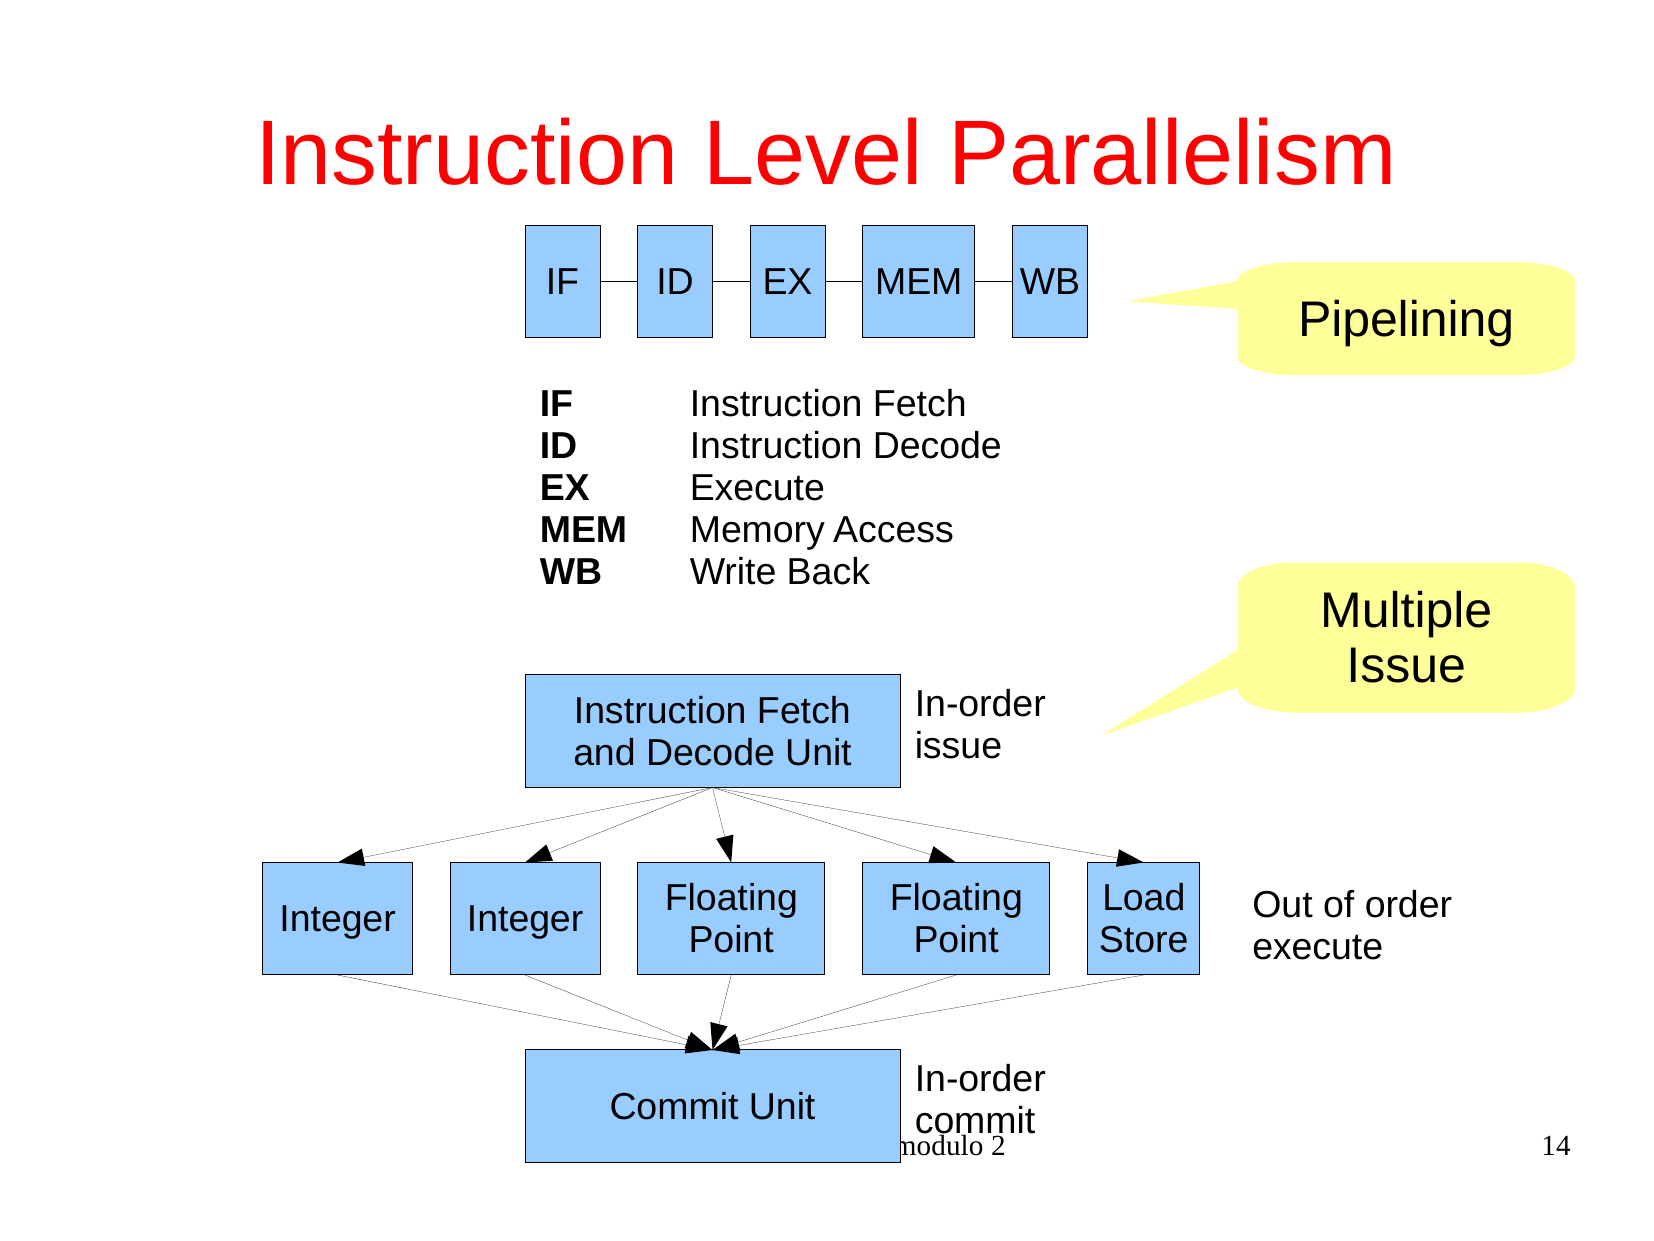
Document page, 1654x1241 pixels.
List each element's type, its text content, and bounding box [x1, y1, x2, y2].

text_box Load Store [1087, 862, 1200, 975]
text_box WB [1012, 225, 1088, 338]
text_box In-order commit [900, 1050, 1088, 1149]
text_box In-order issue [900, 675, 1088, 774]
text_box Pipelining [1127, 262, 1576, 376]
text_box ID [637, 225, 713, 338]
text_box Integer [262, 862, 413, 975]
text_box Multiple Issue [1100, 562, 1576, 736]
text_box Floating Point [862, 862, 1050, 975]
text_box EX [750, 225, 826, 338]
text_box Integer [450, 862, 601, 975]
text_box IF [525, 225, 601, 338]
text_box MEM [862, 225, 975, 338]
text_box Instruction Fetch and Decode Unit [525, 674, 901, 788]
text_box IF Instruction Fetch ID Instruction Decode EX Execute MEM Memory Access WB Write Back [525, 375, 1051, 601]
text_box Commit Unit [525, 1049, 901, 1163]
text_box Out of order execute [1237, 876, 1501, 976]
text_box Floating Point [637, 862, 825, 975]
title Instruction Level Parallelism [82, 49, 1571, 257]
